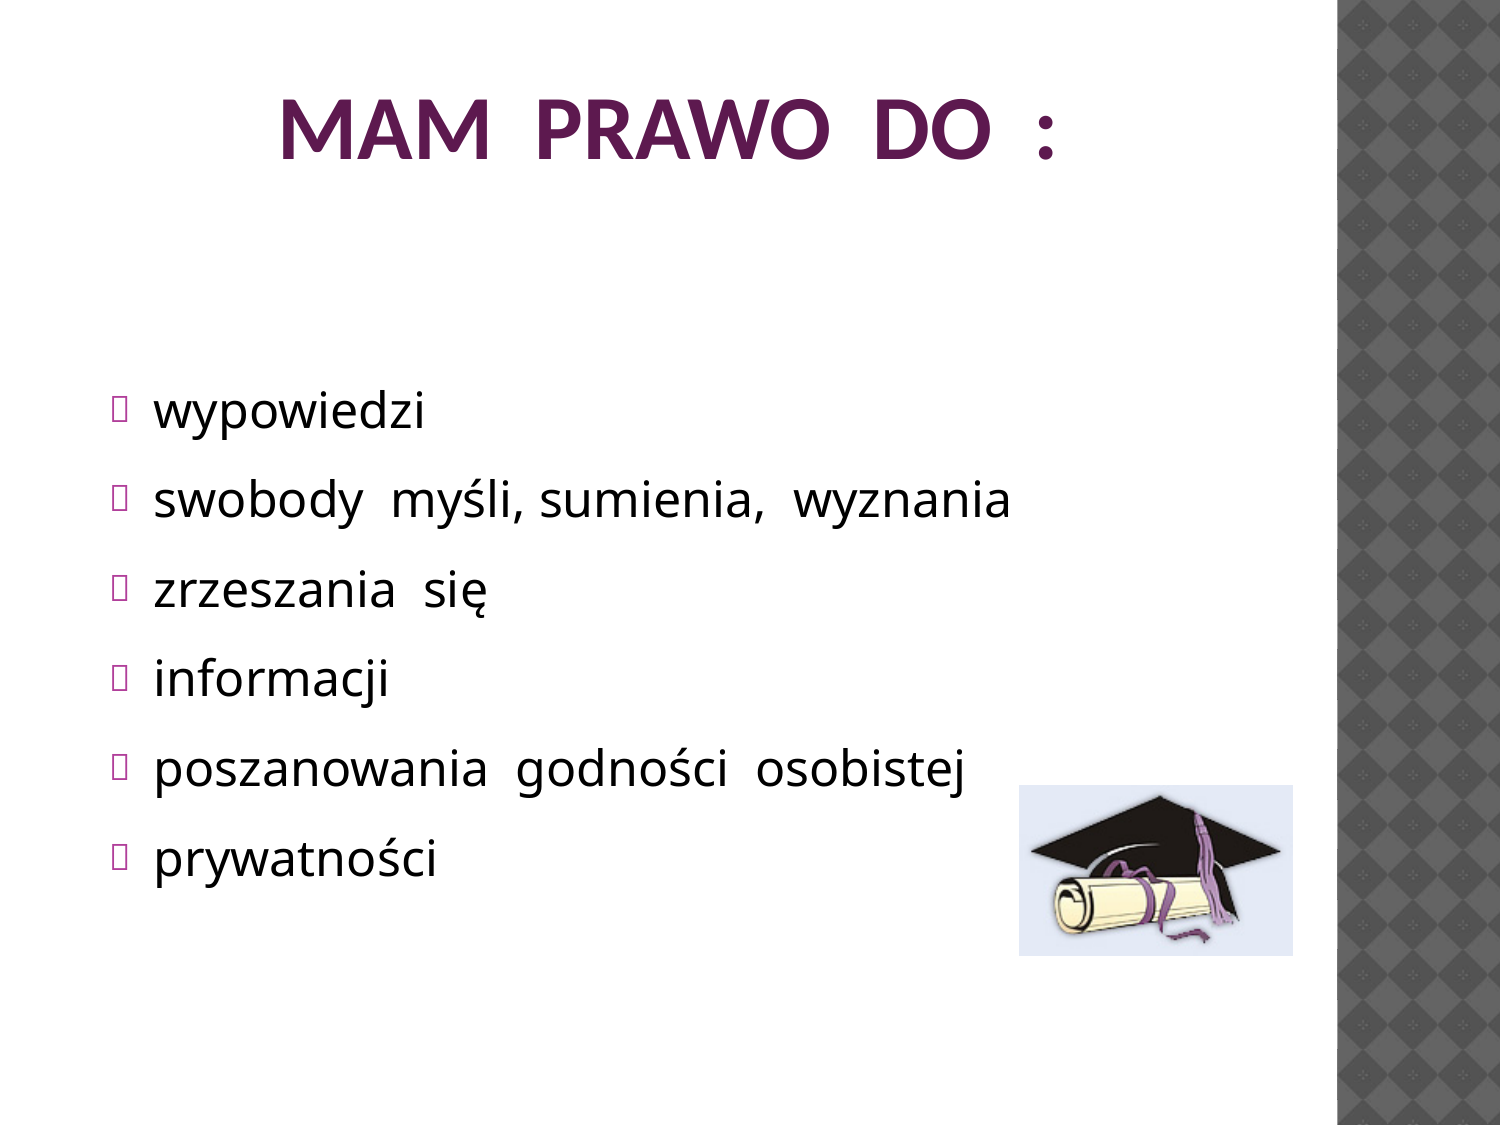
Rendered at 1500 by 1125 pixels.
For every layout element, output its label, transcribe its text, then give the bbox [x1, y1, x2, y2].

picture [1337, 0, 1500, 1125]
picture [1019, 785, 1293, 956]
list wypowiedzi swobody myśli, sumienia, wyznania zrzeszania się informacji poszanowania godności osobistej prywatności [93, 363, 1282, 1125]
title MAM PRAWO DO : [75, 52, 1263, 240]
